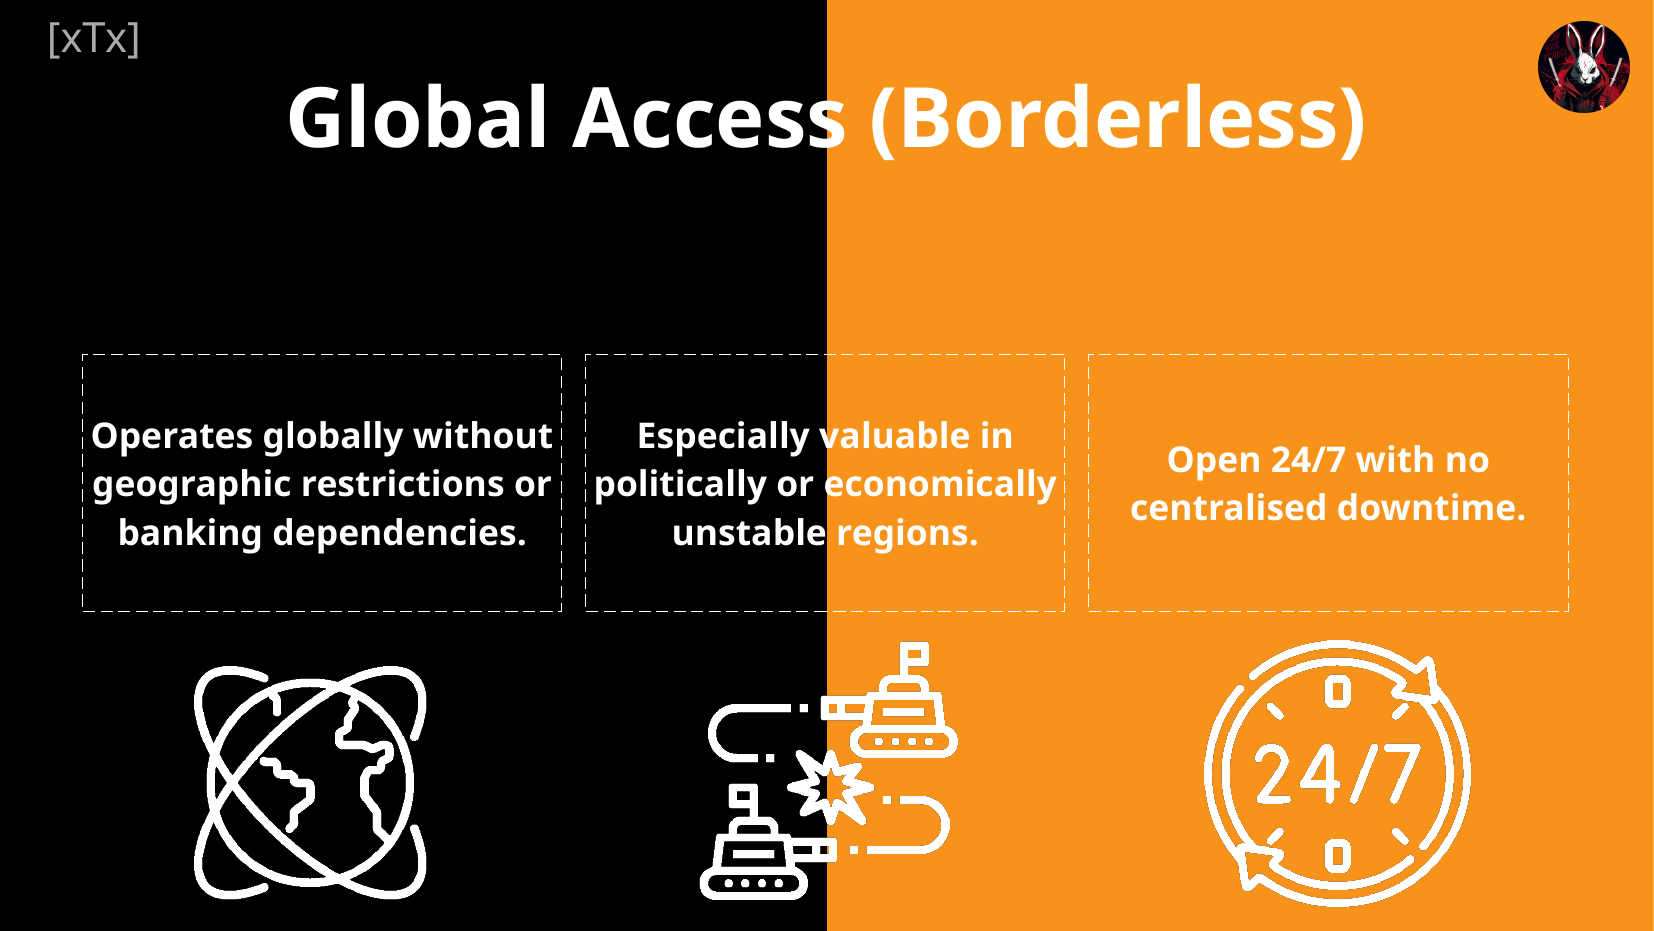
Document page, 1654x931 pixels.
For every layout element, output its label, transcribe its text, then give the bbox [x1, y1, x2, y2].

text_box [xTx] [0, 0, 188, 76]
title Global Access (Borderless) [82, 37, 1571, 193]
list Open 24/7 with no centralised downtime. [1088, 354, 1569, 612]
picture [0, 0, 1654, 931]
list Especially valuable in politically or economically unstable regions. [585, 354, 1065, 612]
list Operates globally without geographic restrictions or banking dependencies. [82, 354, 562, 612]
